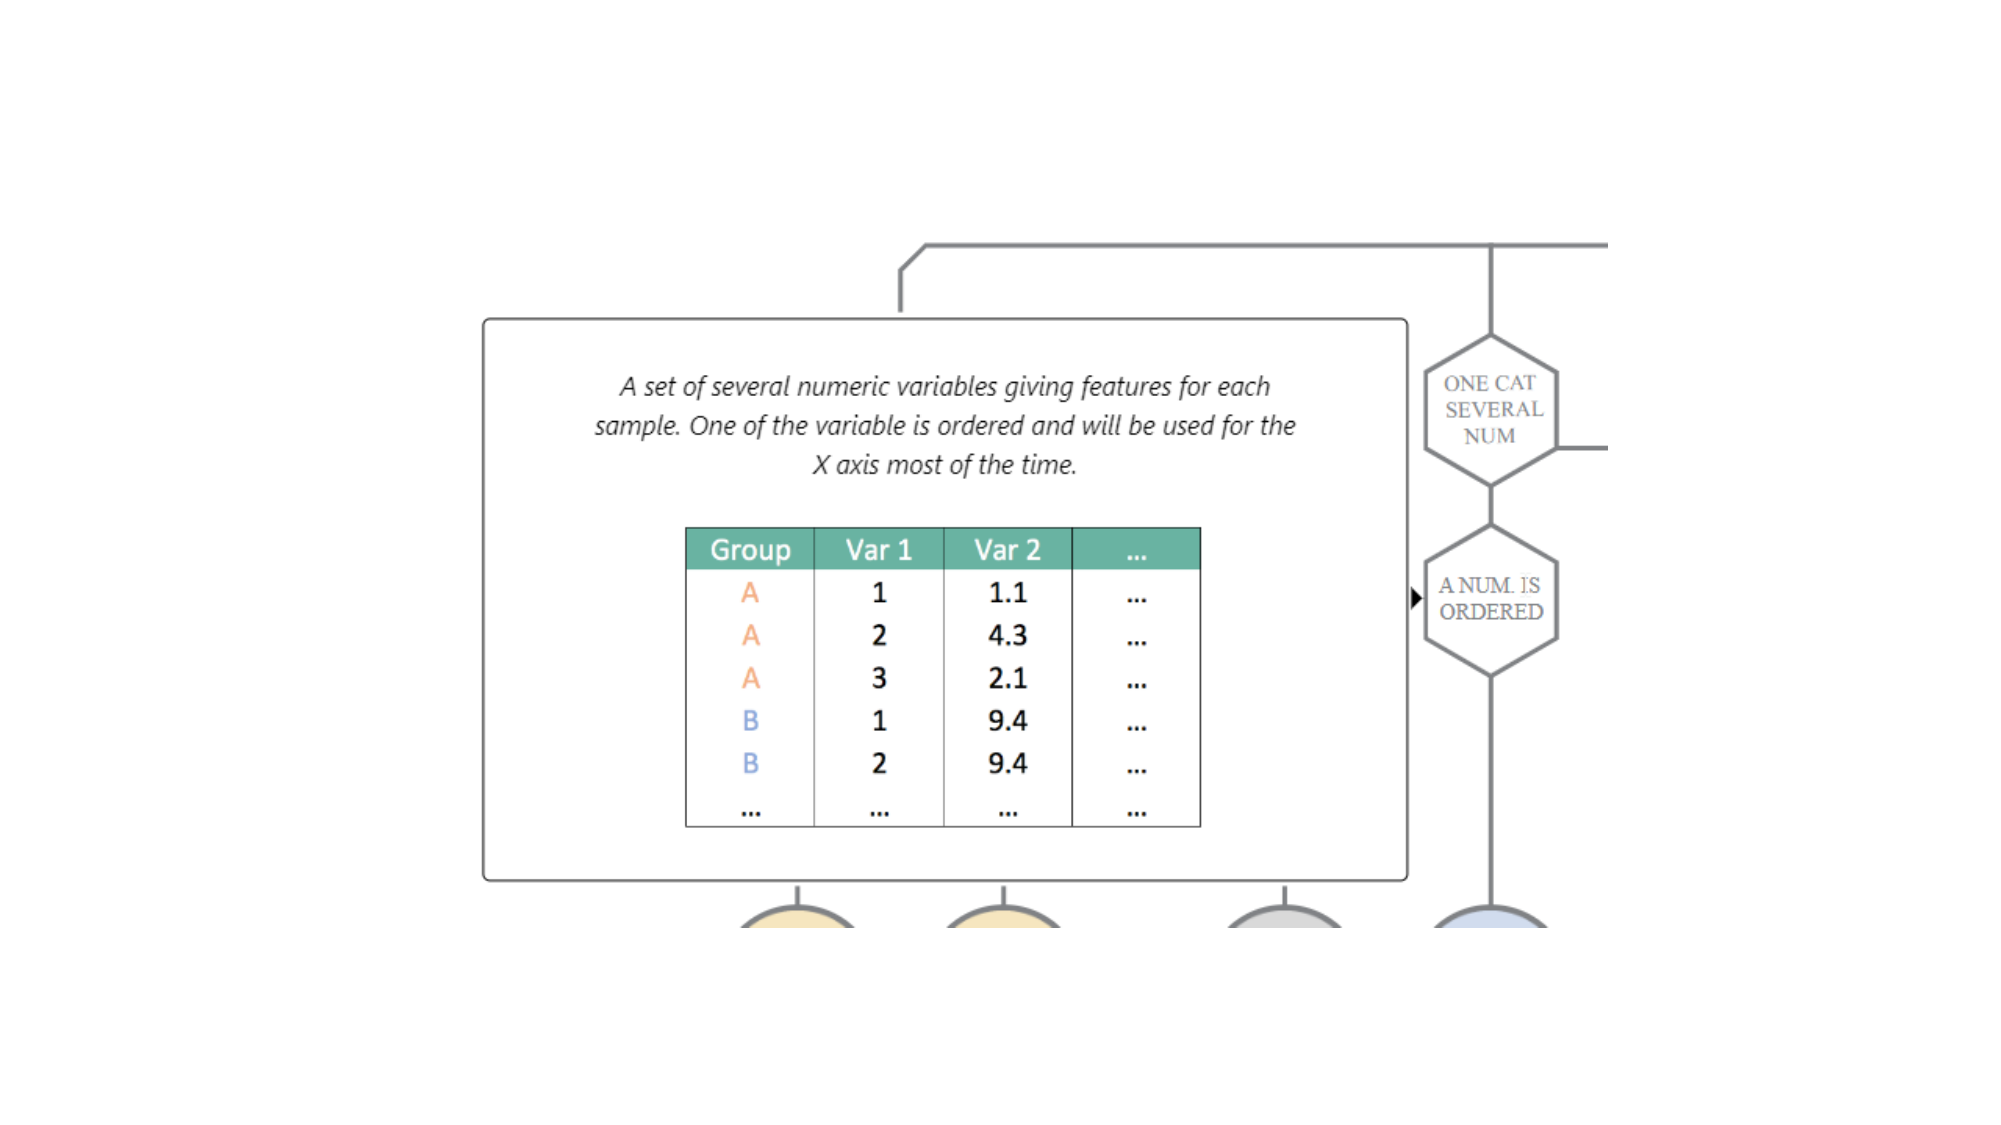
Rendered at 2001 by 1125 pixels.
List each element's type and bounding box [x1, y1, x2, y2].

picture [404, 191, 1608, 928]
